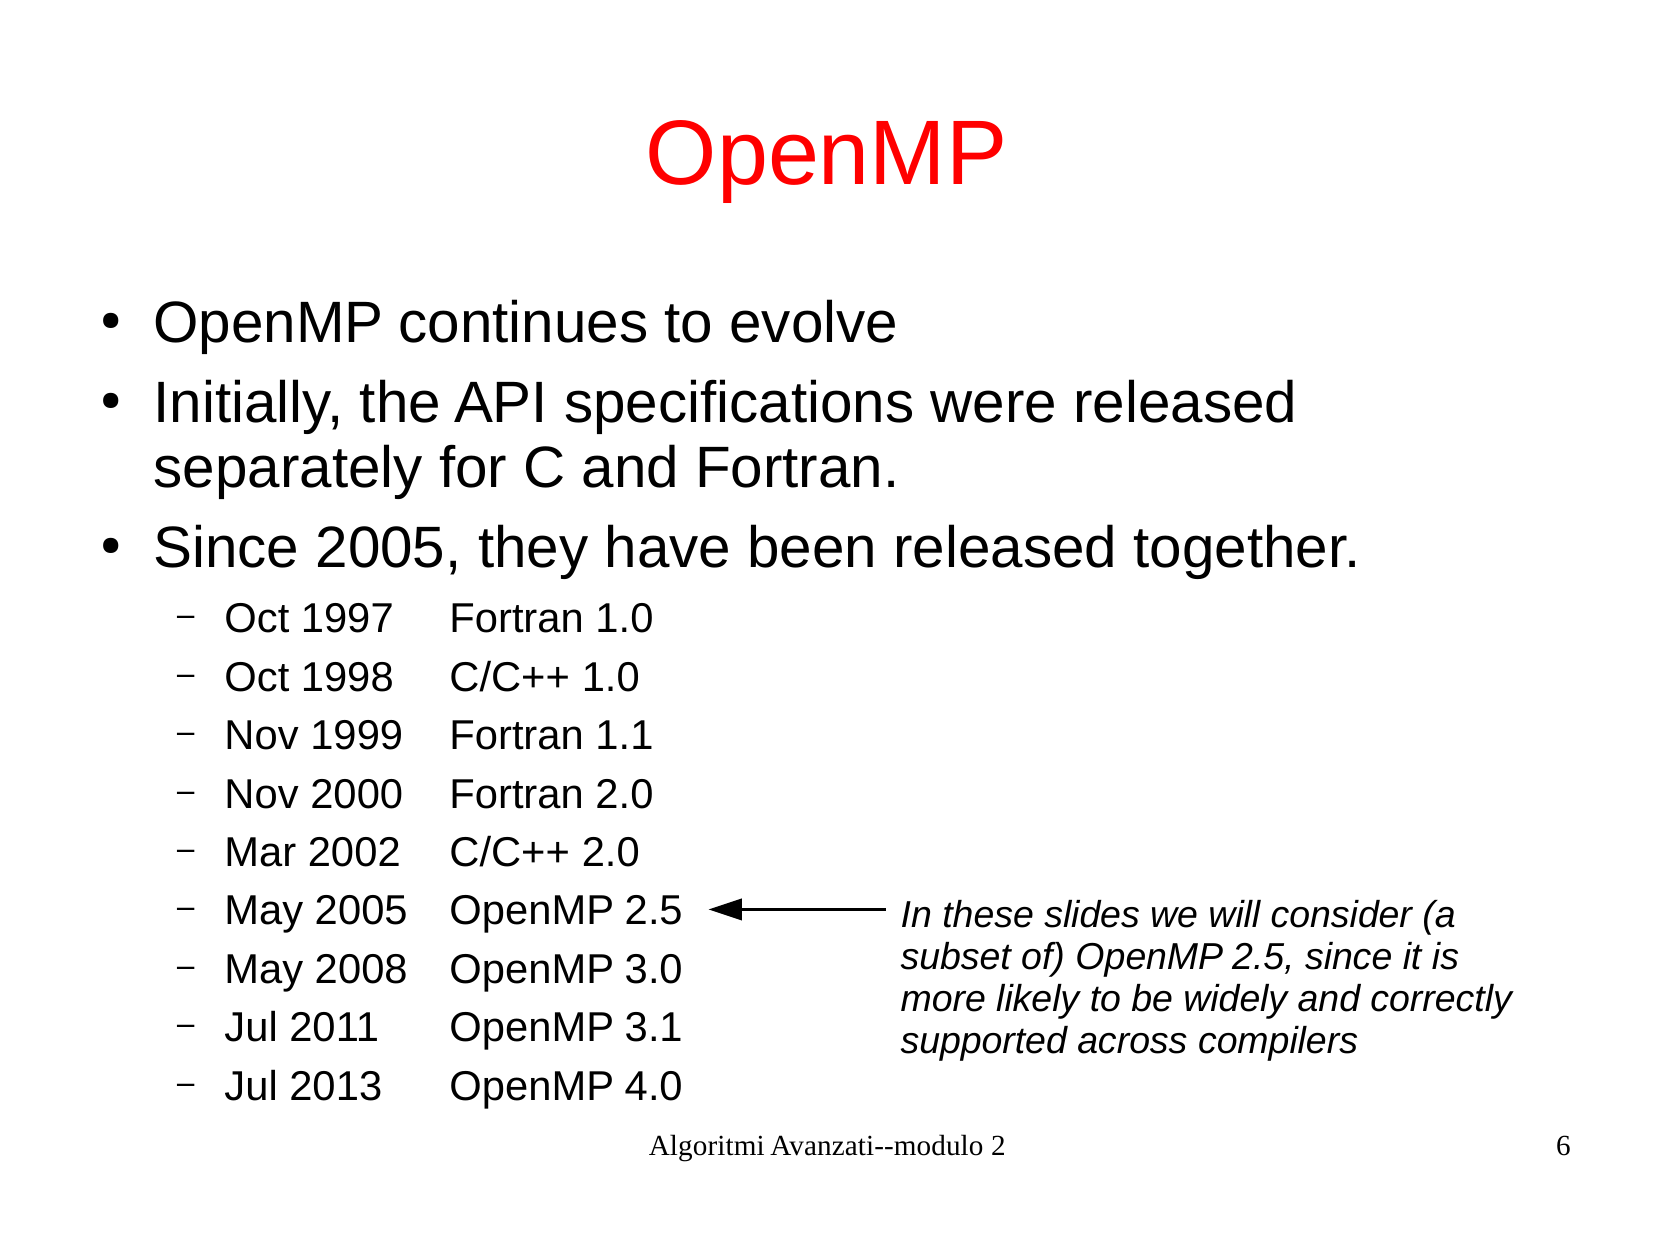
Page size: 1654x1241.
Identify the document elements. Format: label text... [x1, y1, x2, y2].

title OpenMP [82, 49, 1571, 257]
text_box In these slides we will consider (a subset of) OpenMP 2.5, since it is more likely to be widely and correctly supported across compilers [885, 885, 1536, 1069]
list OpenMP continues to evolve Initially, the API specifications were released separately for C and Fortran. Since 2005, they have been released together. Oct 1997 Fortran 1.0 Oct 1998 C/C++ 1.0 Nov 1999 Fortran 1.1 Nov 2000 Fortran 2.0 Mar 2002 C/C++ 2.0 May 2005 OpenMP 2.5 May 2008 OpenMP 3.0 Jul 2011 OpenMP 3.1 Jul 2013 OpenMP 4.0 [82, 290, 1571, 1115]
